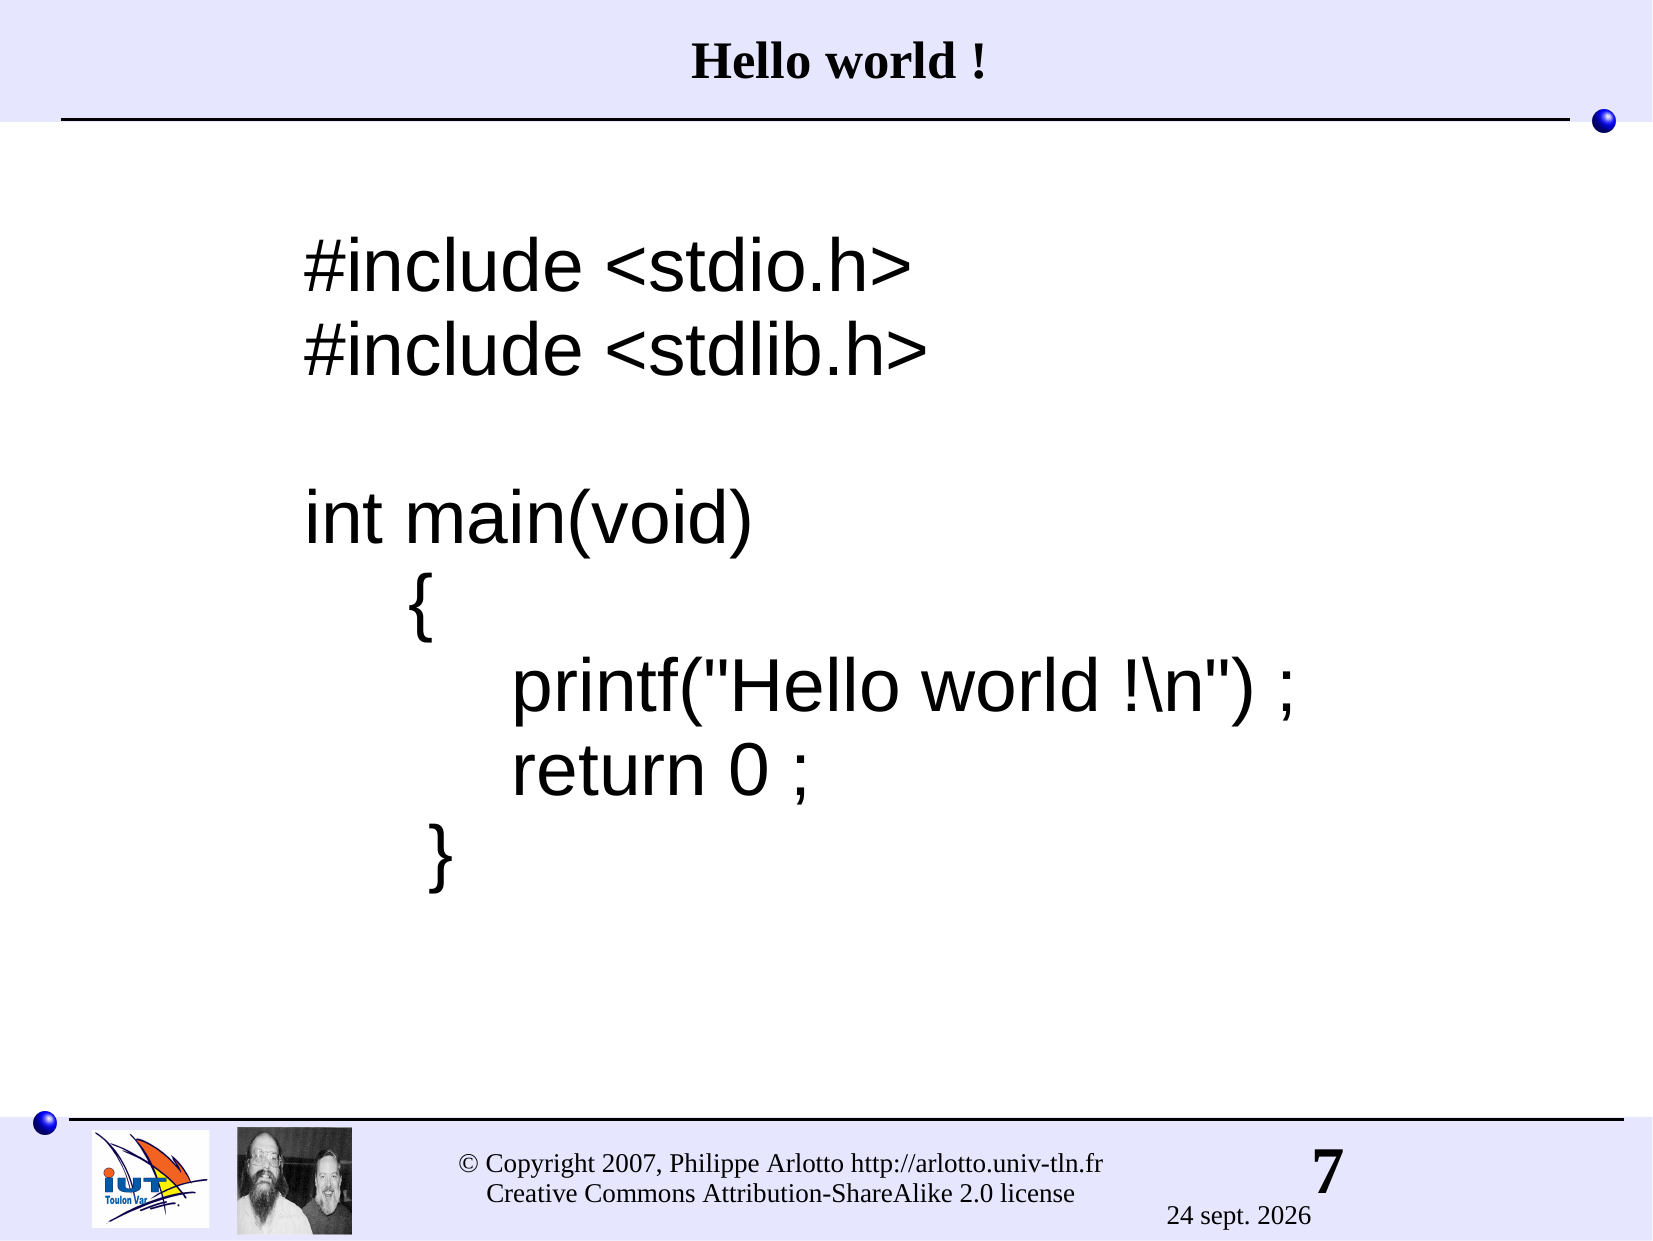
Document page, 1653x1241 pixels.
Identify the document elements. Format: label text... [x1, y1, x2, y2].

title Hello world ! [95, 14, 1585, 107]
text_box #include <stdio.h> #include <stdlib.h> int main(void) { printf("Hello world !\n") ; return 0 ; } [304, 223, 1300, 1063]
picture [237, 1127, 352, 1235]
